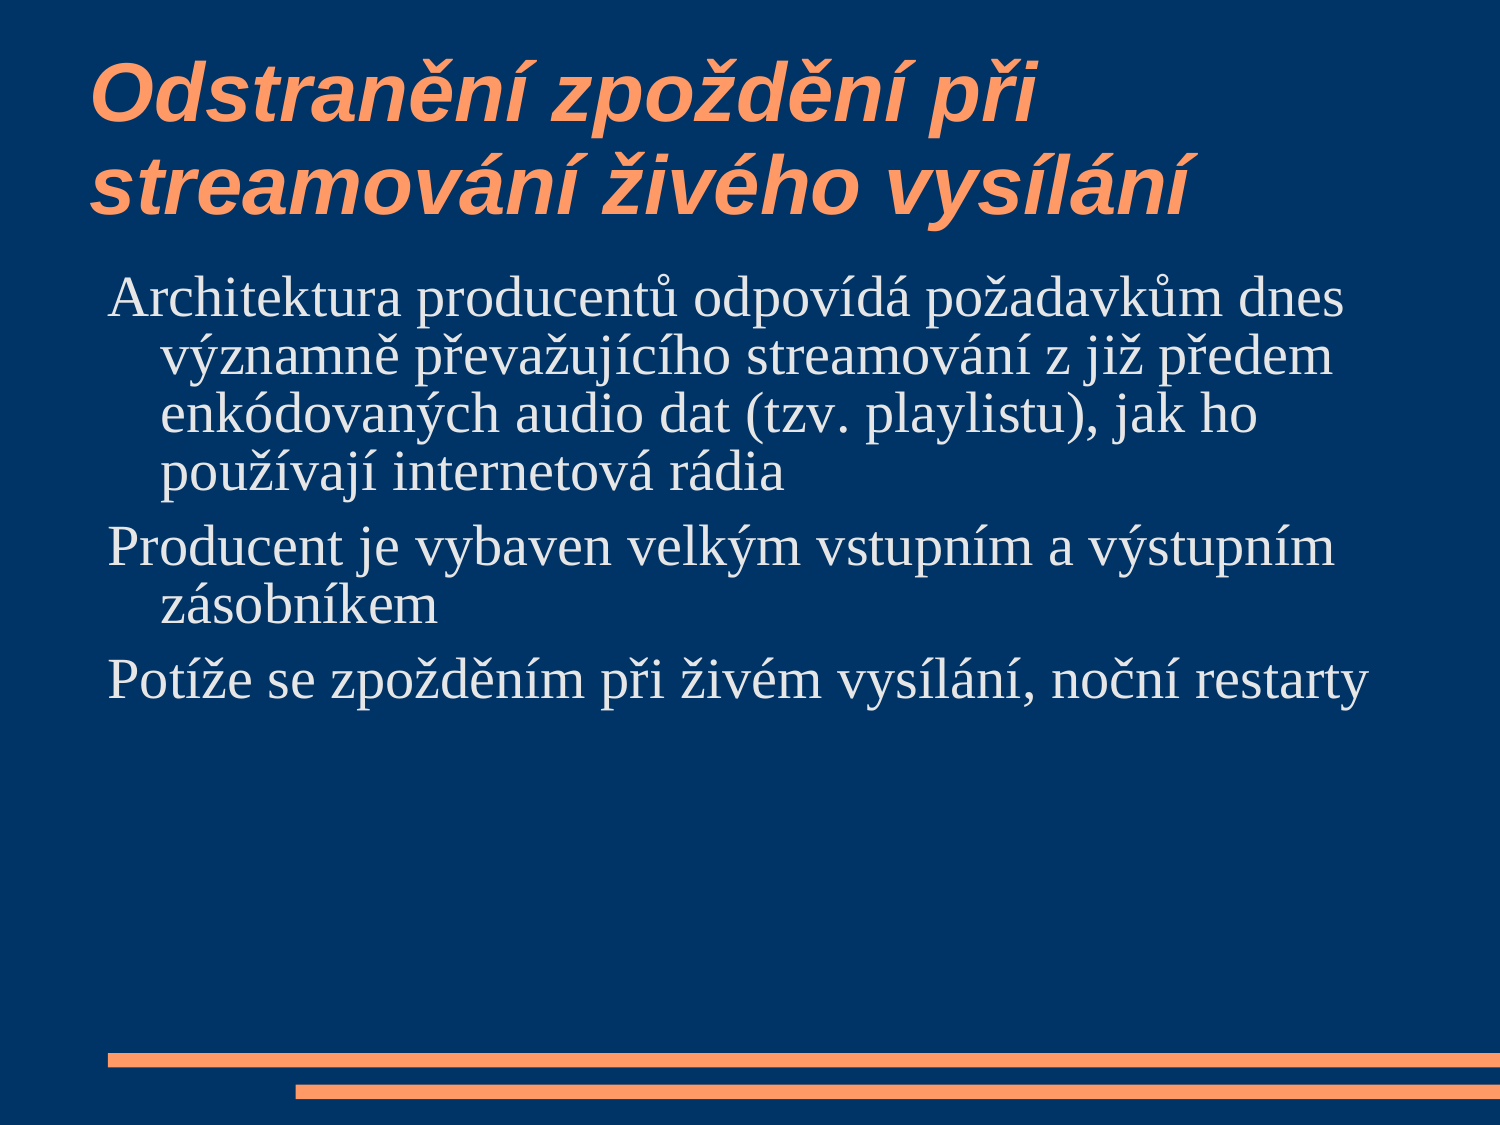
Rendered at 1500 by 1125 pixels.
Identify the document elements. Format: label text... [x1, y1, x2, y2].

list Architektura producentů odpovídá požadavkům dnes významně převažujícího streamování z již předem enkódovaných audio dat (tzv. playlistu), jak ho používají internetová rádia Producent je vybaven velkým vstupním a výstupním zásobníkem Potíže se zpožděním při živém vysílání, noční restarty [75, 262, 1426, 1006]
title Odstranění zpoždění při streamování živého vysílání [75, 38, 1426, 240]
